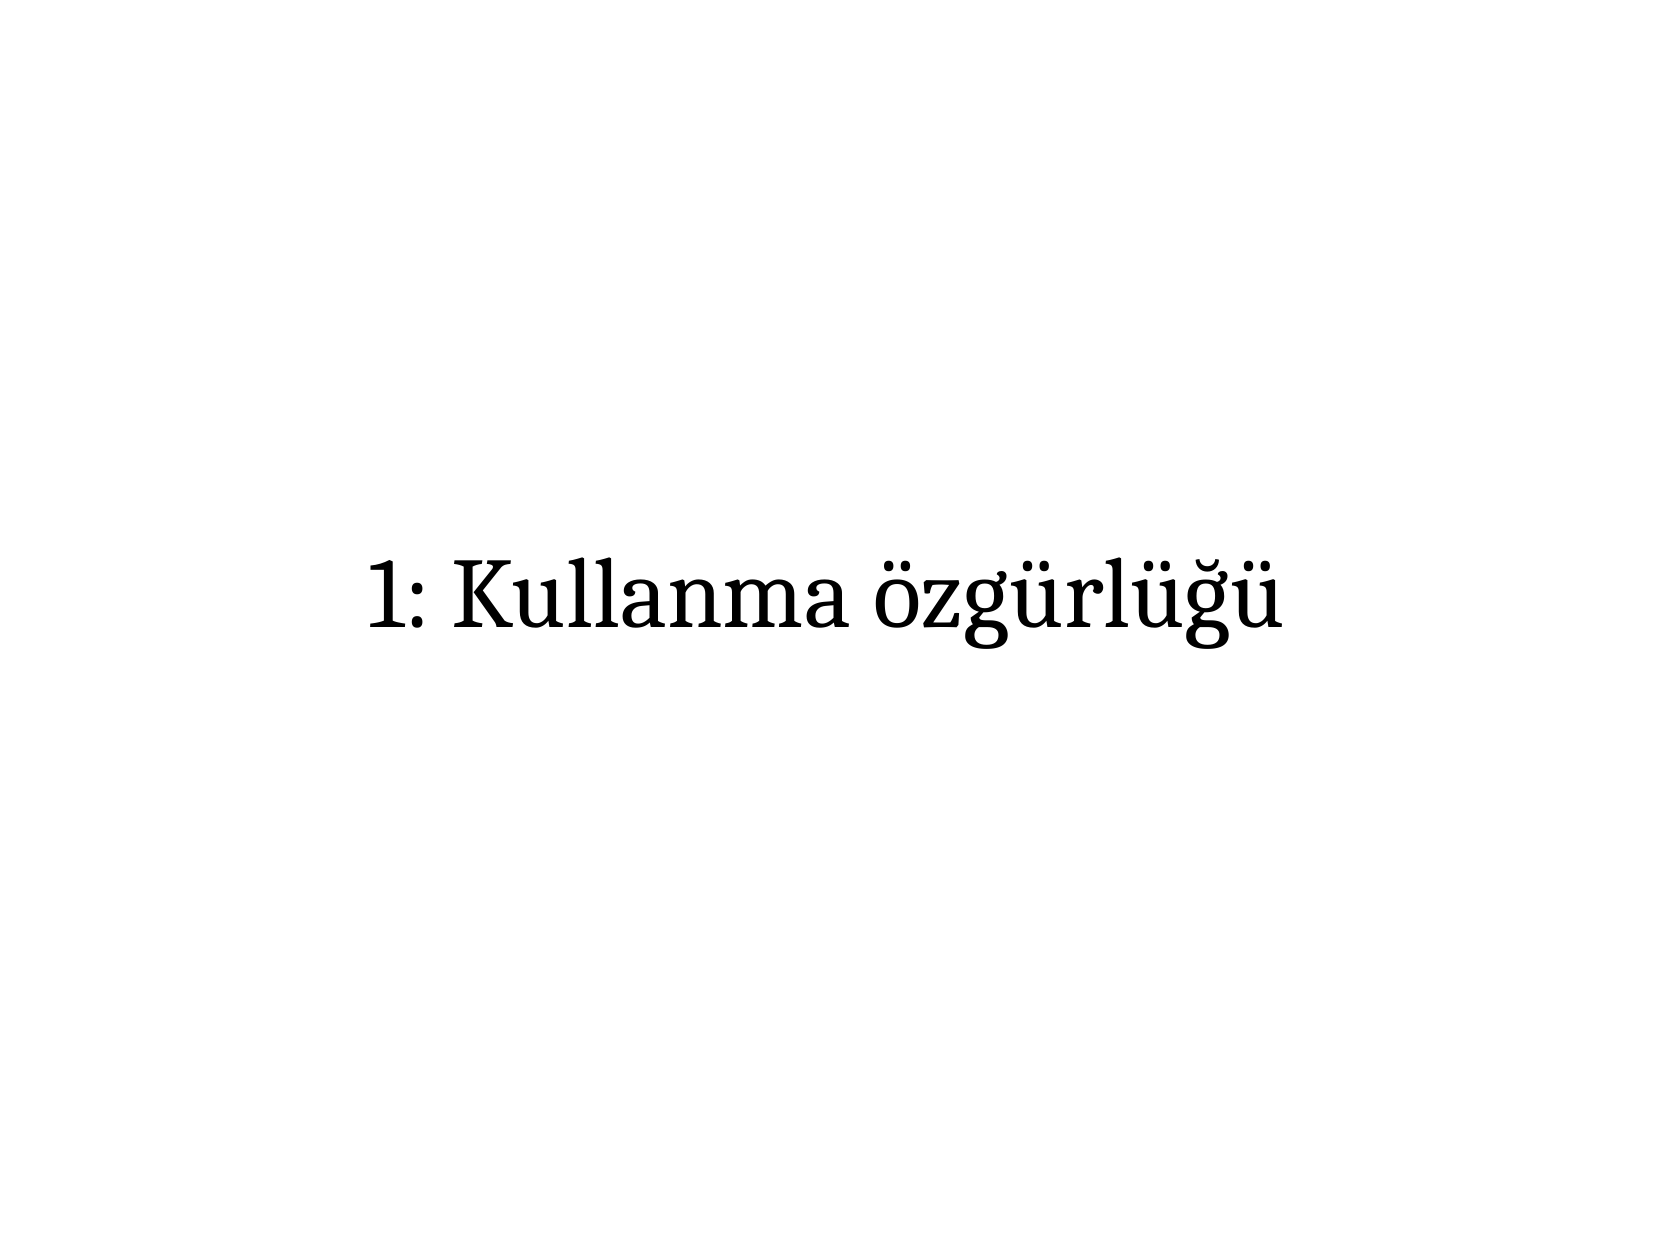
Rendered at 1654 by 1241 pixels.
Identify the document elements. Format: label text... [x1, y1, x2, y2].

title 1: Kullanma özgürlüğü [82, 281, 1571, 908]
